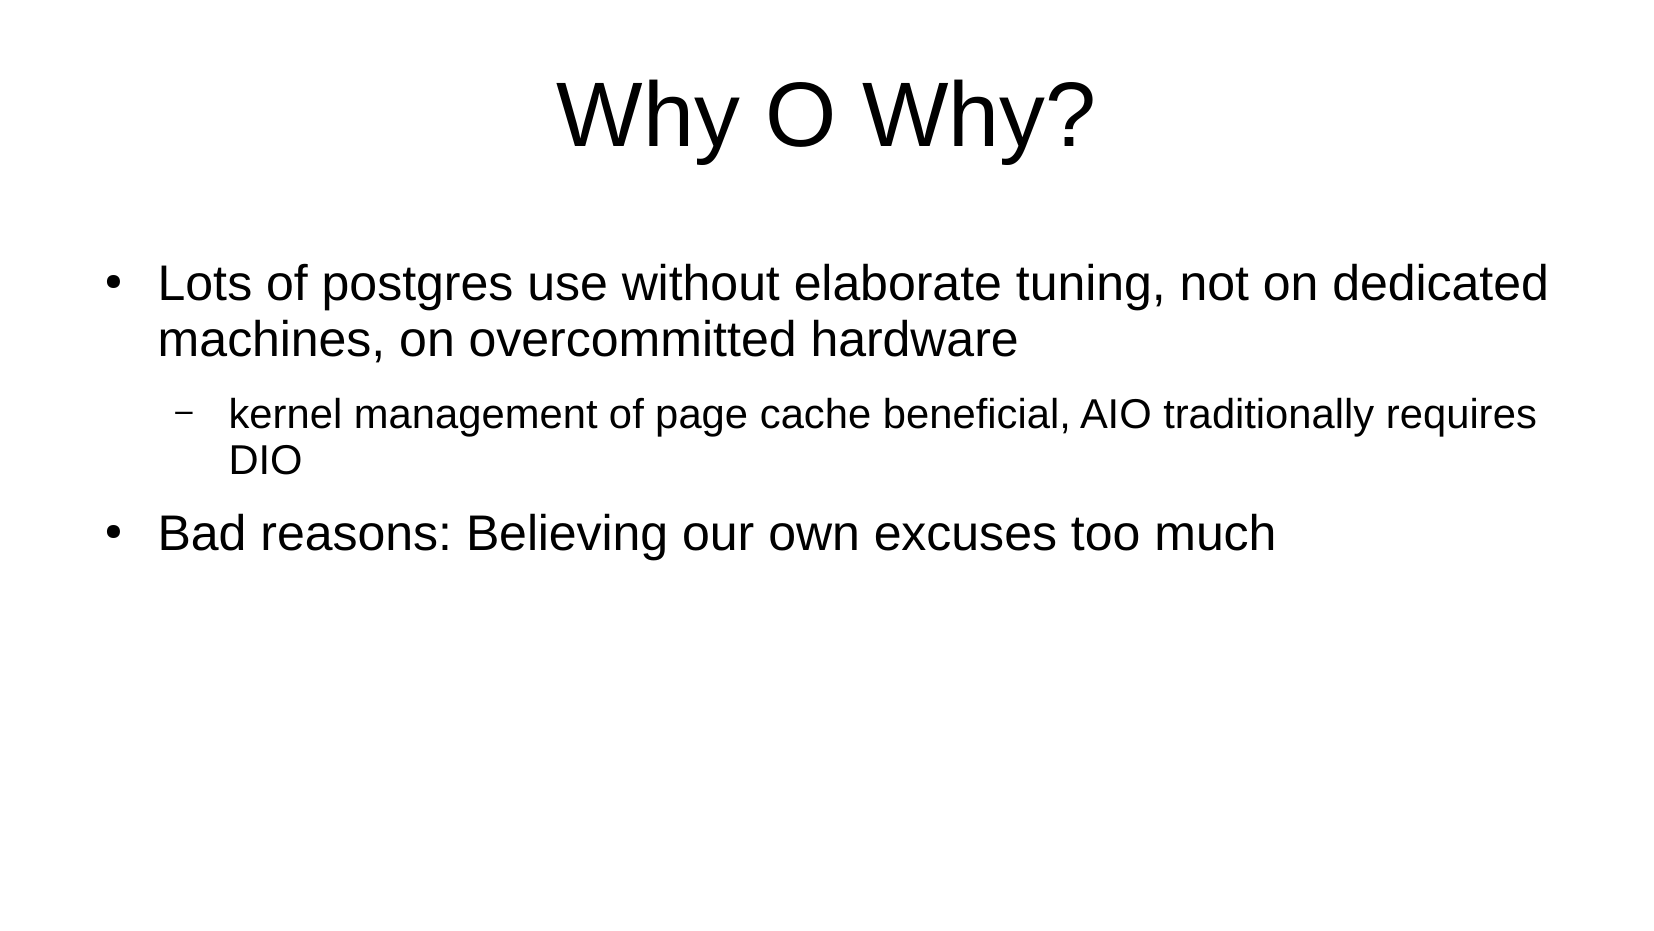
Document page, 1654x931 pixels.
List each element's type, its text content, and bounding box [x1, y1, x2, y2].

title Why O Why? [82, 37, 1571, 193]
list Lots of postgres use without elaborate tuning, not on dedicated machines, on overcommitted hardware kernel management of page cache beneficial, AIO traditionally requires DIO Bad reasons: Believing our own excuses too much [86, 255, 1576, 901]
